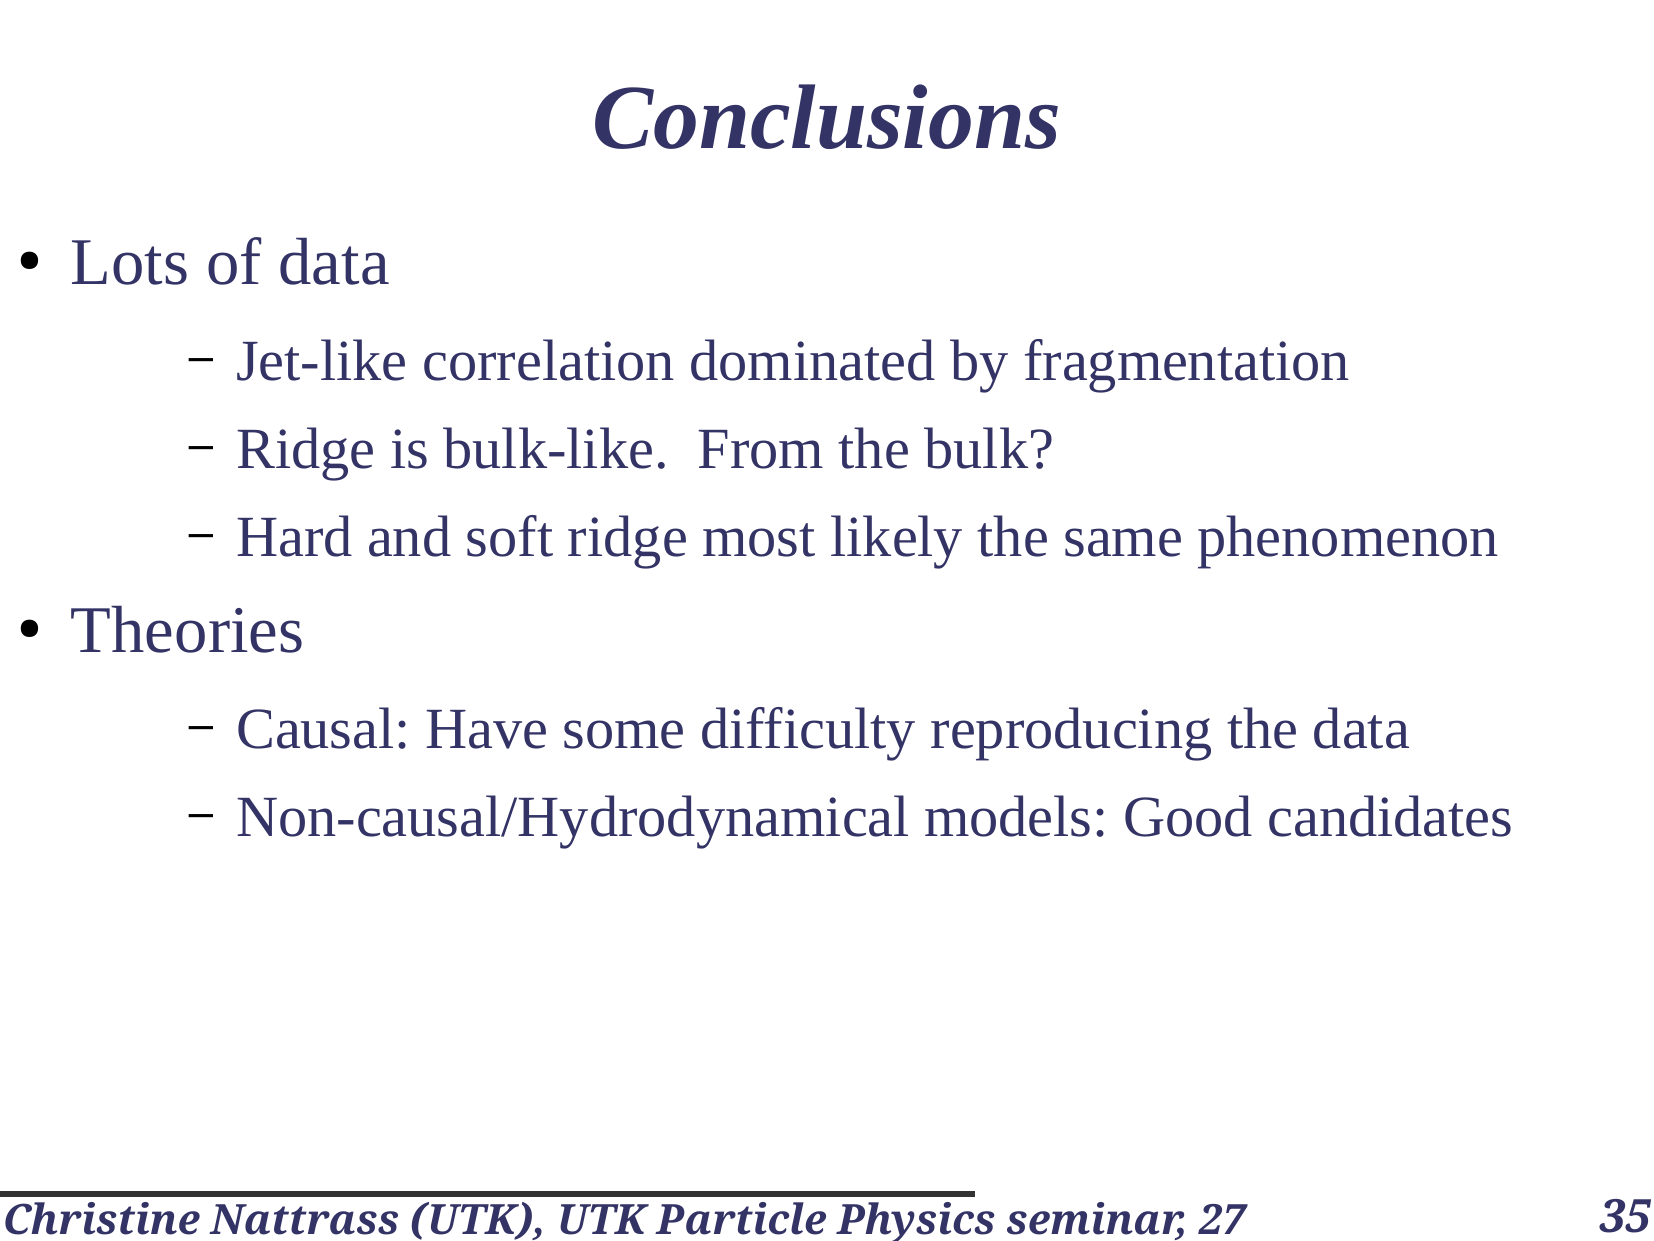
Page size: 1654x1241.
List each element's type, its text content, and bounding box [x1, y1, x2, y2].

list Lots of data Jet-like correlation dominated by fragmentation Ridge is bulk-like. From the bulk? Hard and soft ridge most likely the same phenomenon Theories Causal: Have some difficulty reproducing the data Non-causal/Hydrodynamical models: Good candidates [0, 225, 1654, 1029]
title Conclusions [82, 21, 1571, 214]
